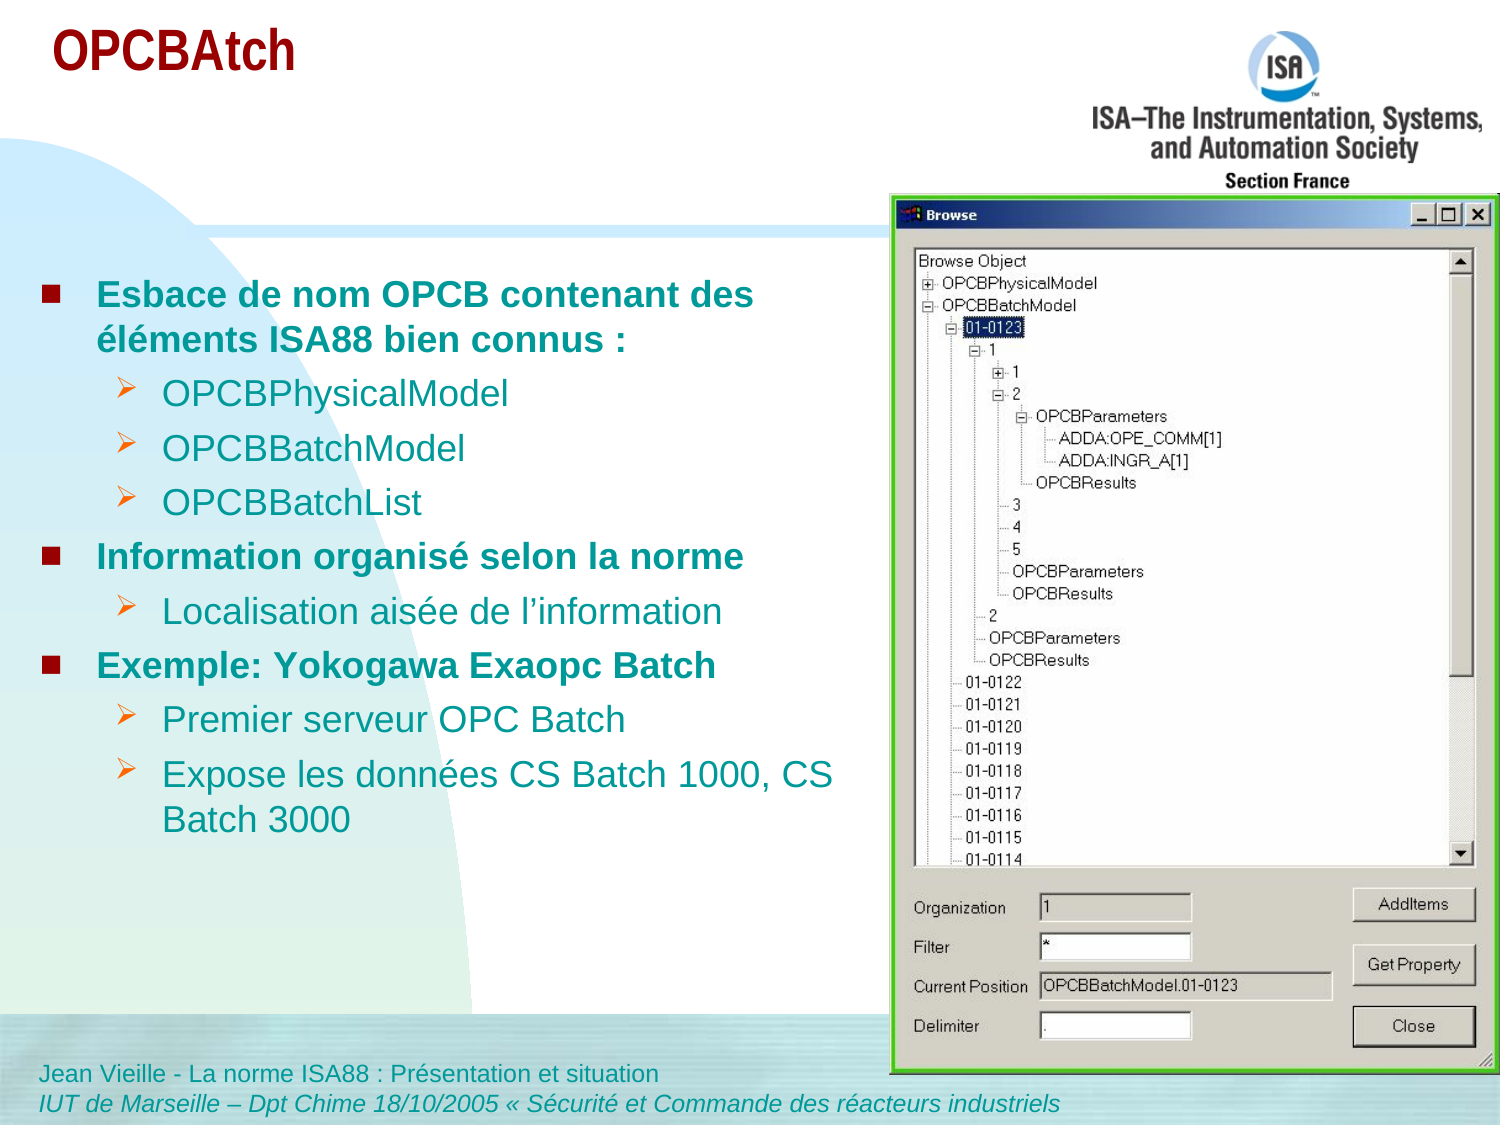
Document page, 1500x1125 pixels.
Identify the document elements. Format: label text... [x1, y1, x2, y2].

list Esbace de nom OPCB contenant des éléments ISA88 bien connus : OPCBPhysicalModel OPCBBatchModel OPCBBatchList Information organisé selon la norme Localisation aisée de l’information Exemple: Yokogawa Exaopc Batch Premier serveur OPC Batch Expose les données CS Batch 1000, CS Batch 3000 [24, 262, 889, 1000]
title OPCBAtch [37, 12, 1088, 201]
picture [0, 31, 1500, 1125]
